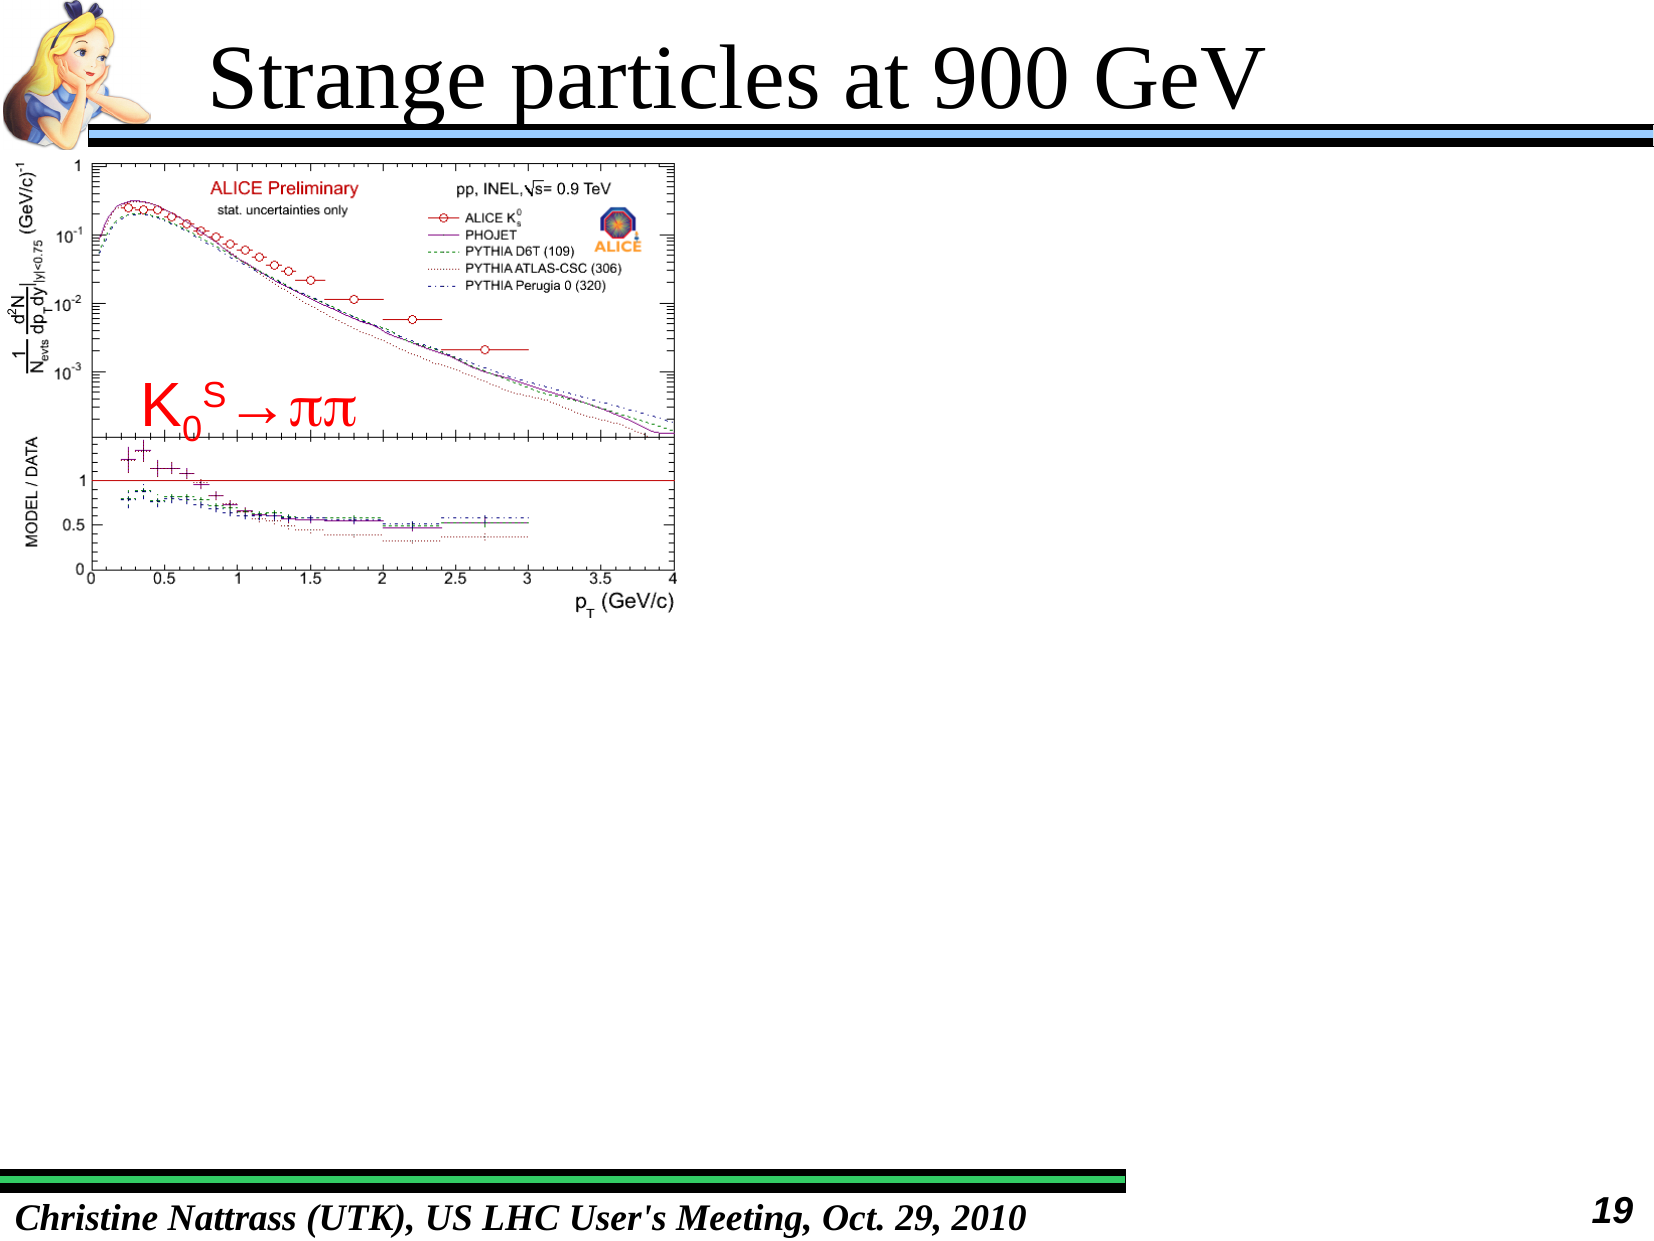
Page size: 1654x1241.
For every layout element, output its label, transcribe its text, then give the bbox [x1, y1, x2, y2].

title Strange particles at 900 GeV [0, 8, 1482, 147]
picture [5, 158, 681, 618]
text_box 19 [1572, 1182, 1648, 1240]
text_box K0S→ [108, 357, 373, 450]
picture [3, 0, 151, 8]
